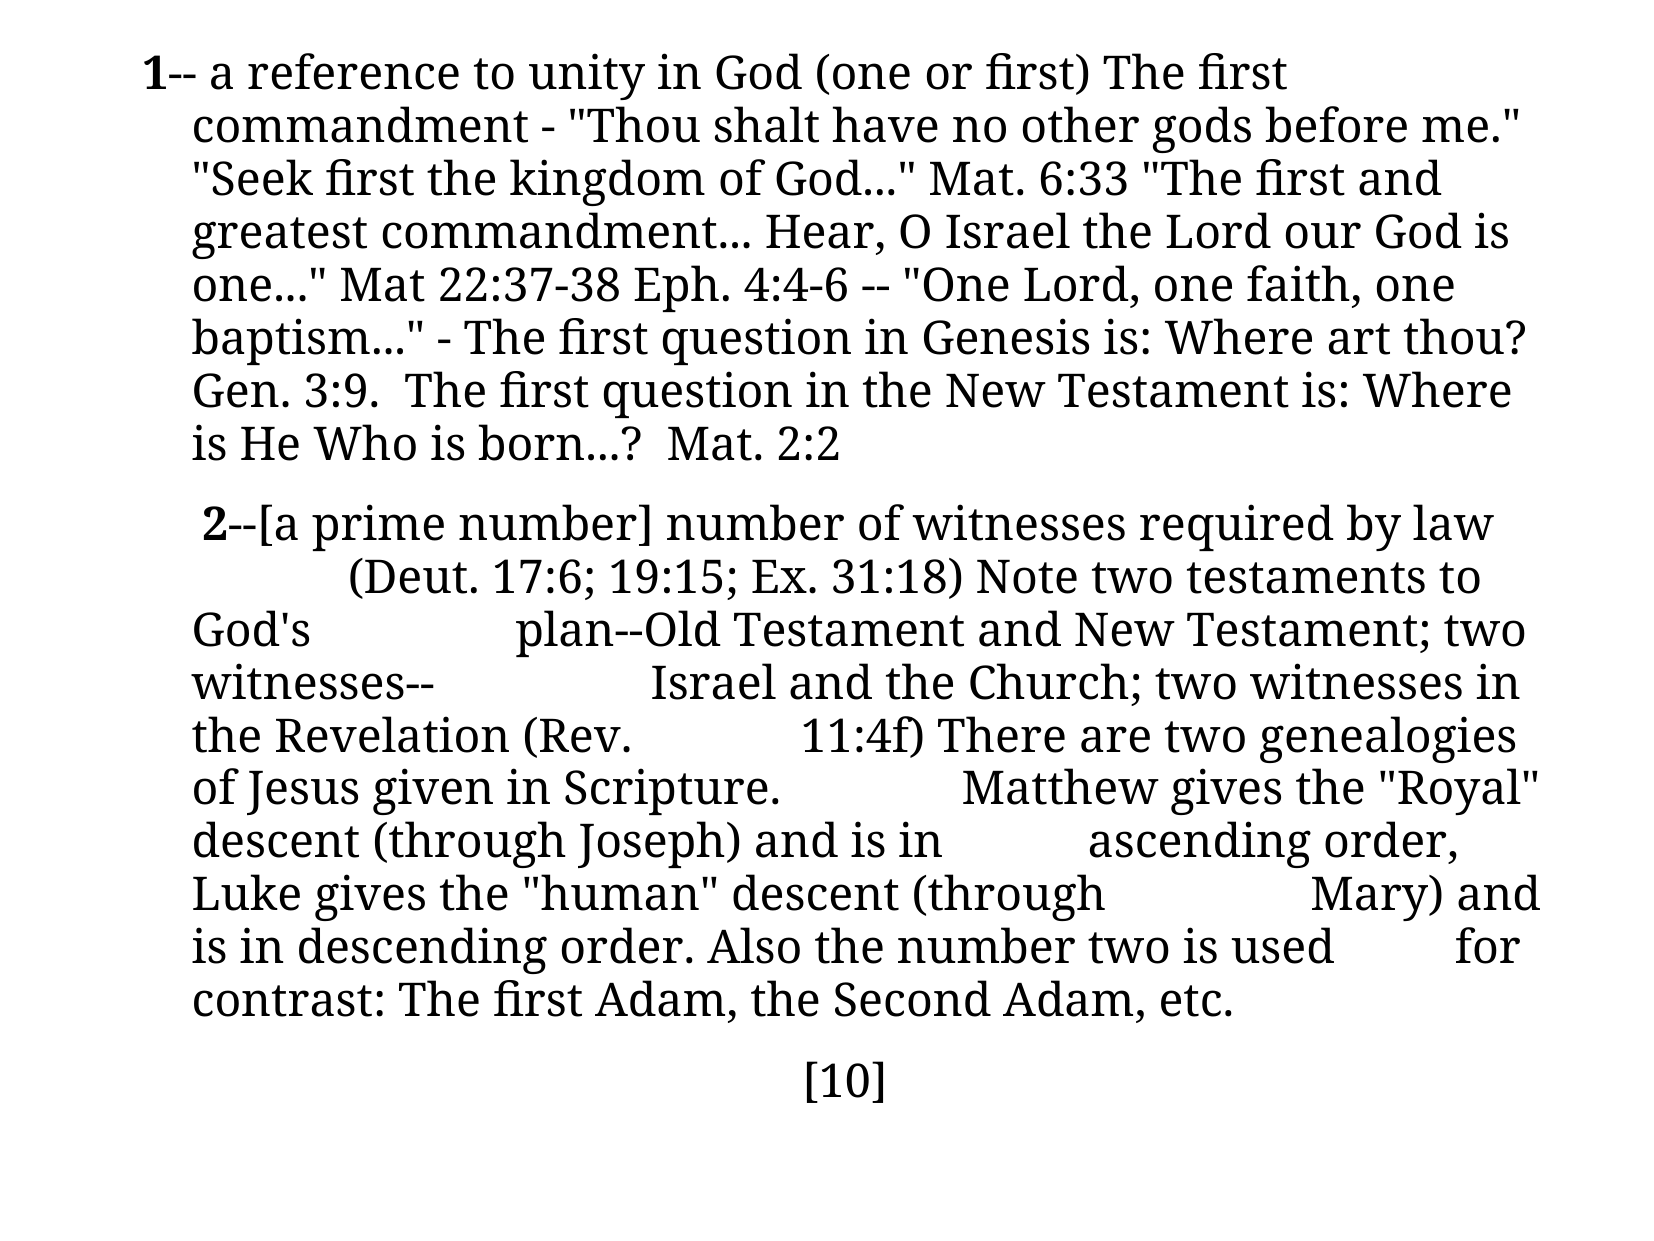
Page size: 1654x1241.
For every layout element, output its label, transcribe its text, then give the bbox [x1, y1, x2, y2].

list 1-- a reference to unity in God (one or first) The first commandment - "Thou shalt have no other gods before me." "Seek first the kingdom of God..." Mat. 6:33 "The first and greatest commandment... Hear, O Israel the Lord our God is one..." Mat 22:37-38 Eph. 4:4-6 -- "One Lord, one faith, one baptism..." - The first question in Genesis is: Where art thou? Gen. 3:9. The first question in the New Testament is: Where is He Who is born...? Mat. 2:2 2--[a prime number] number of witnesses required by law (Deut. 17:6; 19:15; Ex. 31:18) Note two testaments to God's plan--Old Testament and New Testament; two witnesses-- Israel and the Church; two witnesses in the Revelation (Rev. 11:4f) There are two genealogies of Jesus given in Scripture. Matthew gives the "Royal" descent (through Joseph) and is in ascending order, Luke gives the "human" descent (through Mary) and is in descending order. Also the number two is used for contrast: The first Adam, the Second Adam, etc. [10] [59, 45, 1548, 1126]
